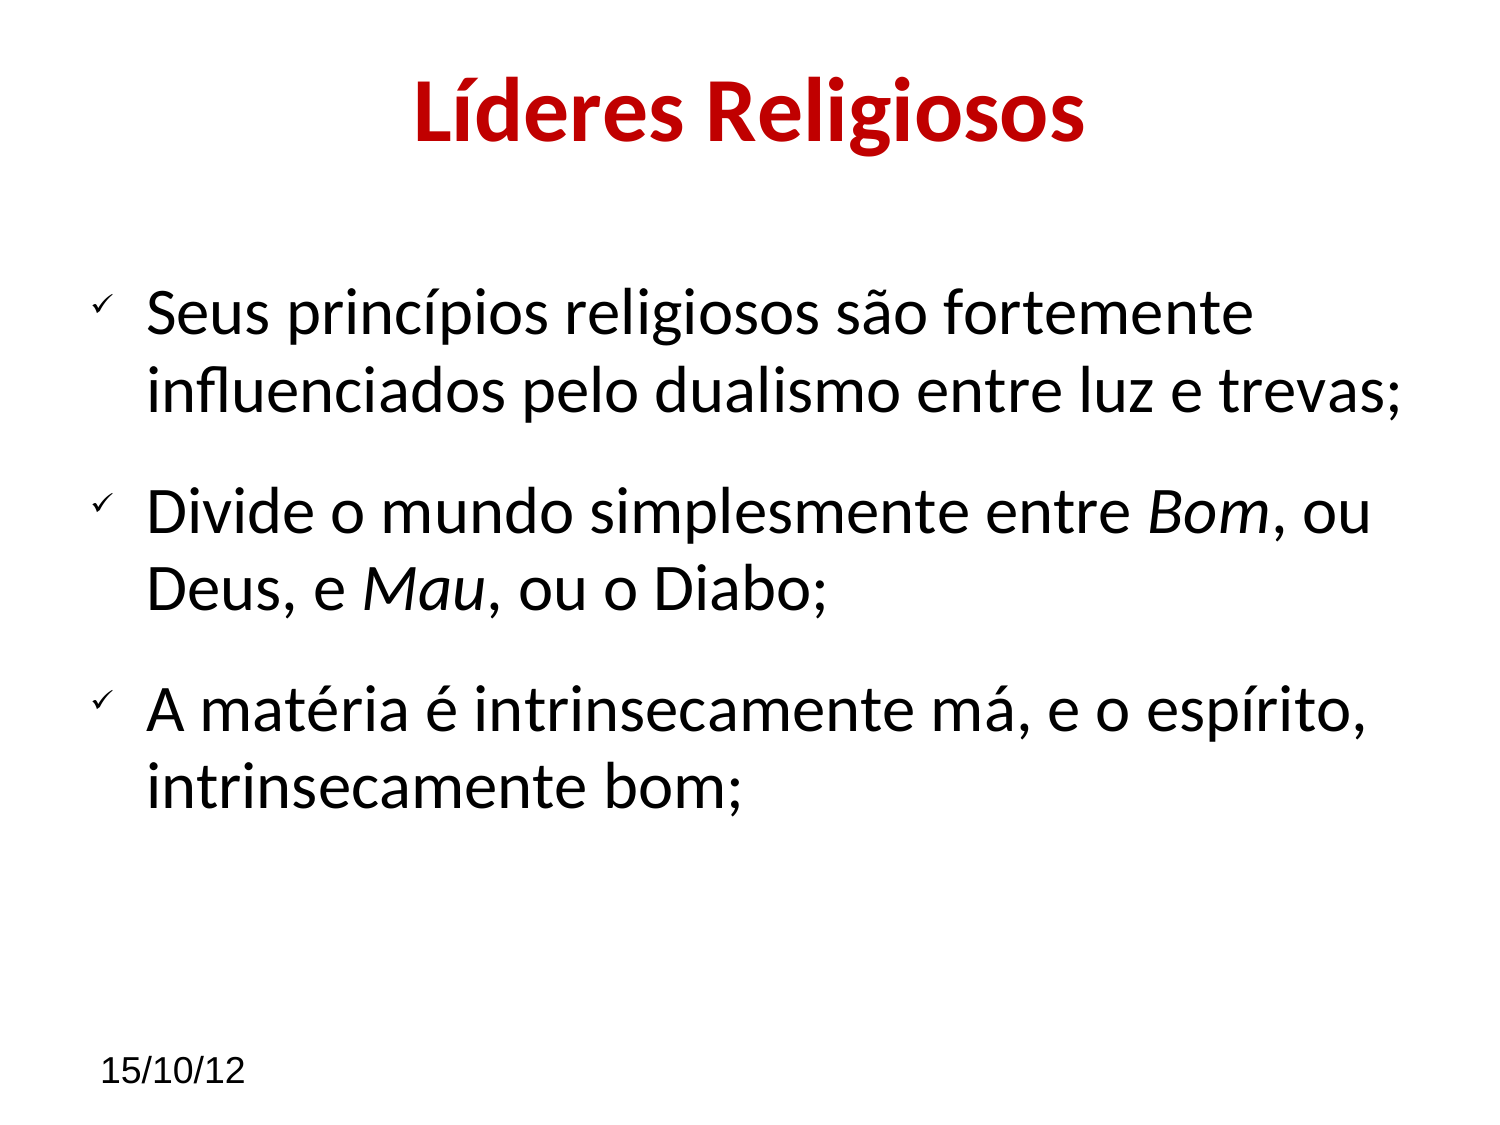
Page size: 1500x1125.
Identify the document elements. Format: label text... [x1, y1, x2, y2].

text_box Seus princípios religiosos são fortemente influenciados pelo dualismo entre luz e trevas; Divide o mundo simplesmente entre Bom, ou Deus, e Mau, ou o Diabo; A matéria é intrinsecamente má, e o espírito, intrinsecamente bom; [75, 262, 1426, 1005]
title Líderes Religiosos [75, 45, 1426, 233]
